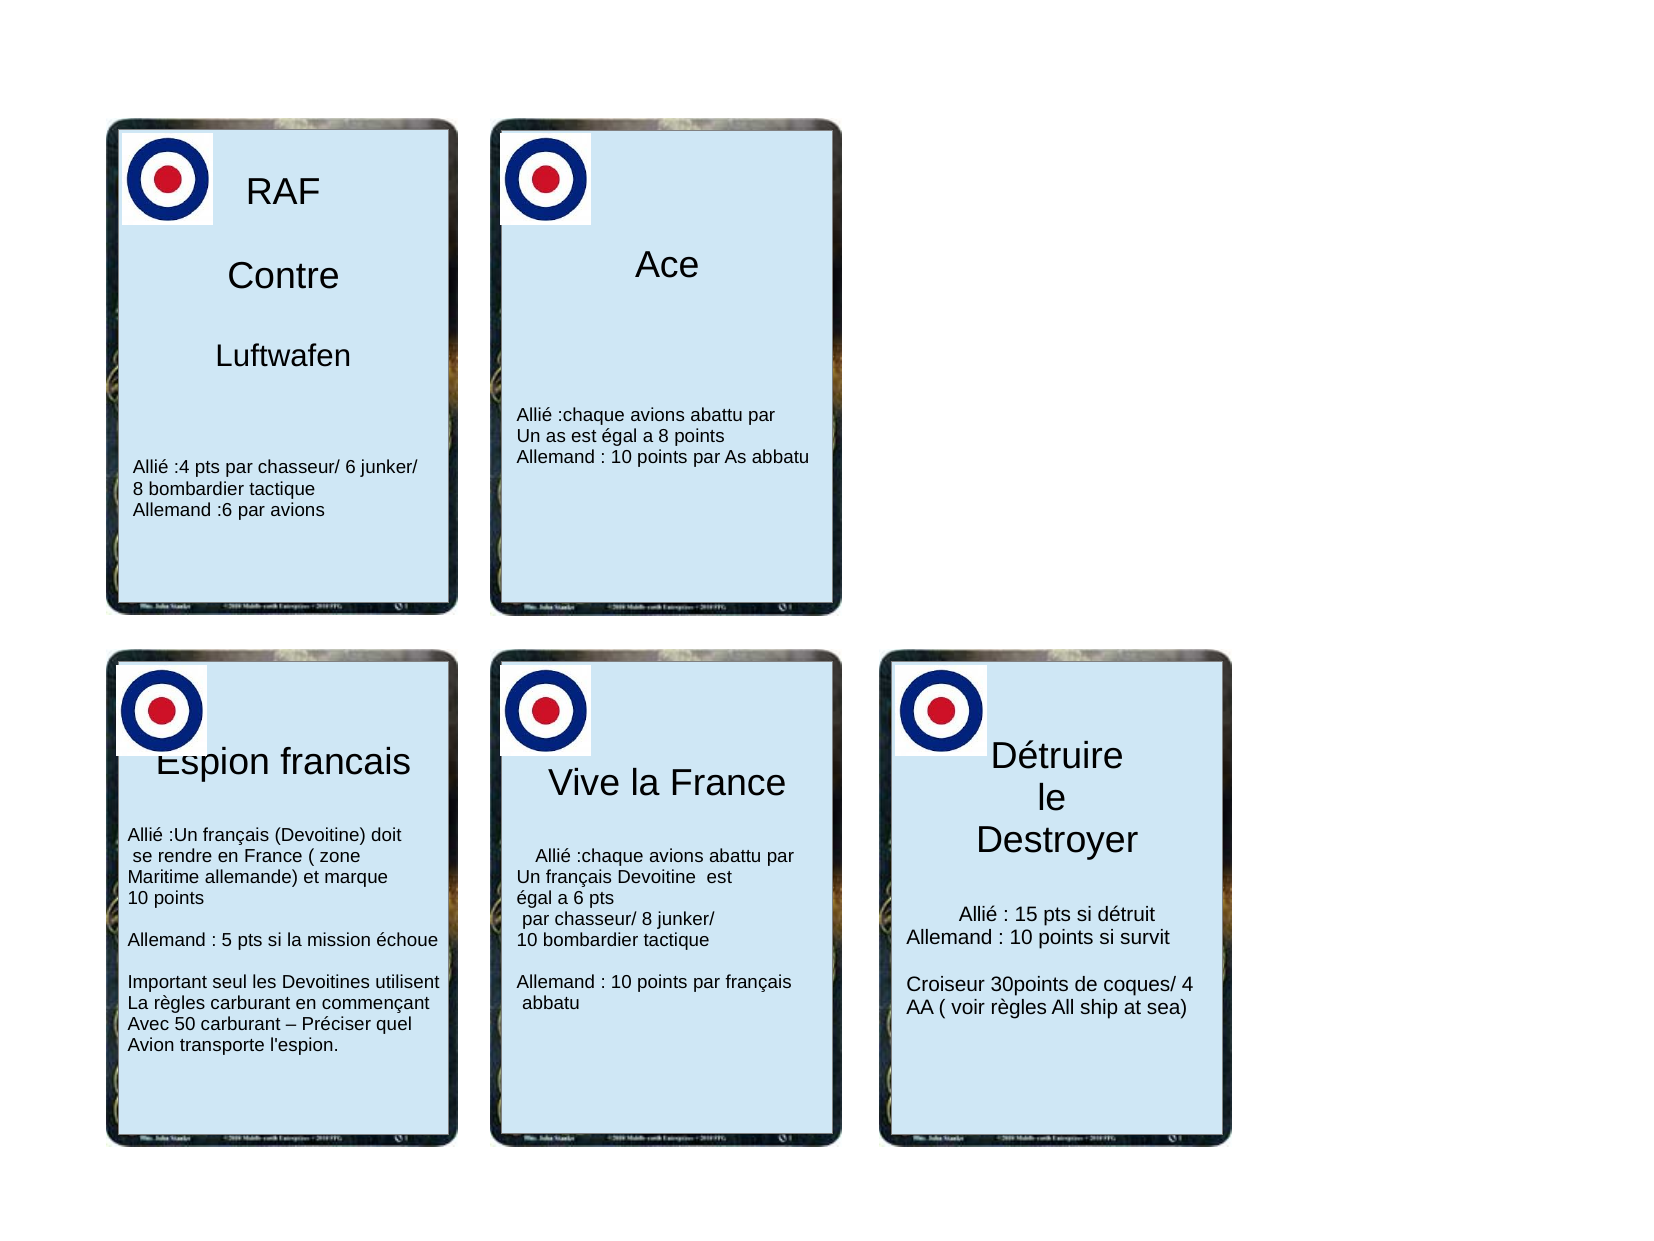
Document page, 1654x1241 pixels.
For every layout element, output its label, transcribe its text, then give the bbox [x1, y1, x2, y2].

text_box Détruire le Destroyer Allié : 15 pts si détruit Allemand : 10 points si survit Croiseur 30points de coques/ 4 AA ( voir règles All ship at sea) [891, 661, 1223, 1135]
picture [106, 118, 458, 616]
picture [106, 649, 458, 1147]
text_box Vive la France Allié :chaque avions abattu par Un français Devoitine est égal a 6 pts par chasseur/ 8 junker/ 10 bombardier tactique Allemand : 10 points par français abbatu [501, 661, 833, 1134]
text_box RAF Contre Luftwafen Allié :4 pts par chasseur/ 6 junker/ 8 bombardier tactique Allemand :6 par avions [118, 129, 449, 603]
text_box Espion francais Allié :Un français (Devoitine) doit se rendre en France ( zone Maritime allemande) et marque 10 points Allemand : 5 pts si la mission échoue Important seul les Devoitines utilisent La règles carburant en commençant Avec 50 carburant – Préciser quel Avion transporte l'espion. [118, 661, 449, 1135]
picture [490, 118, 842, 616]
picture [490, 649, 842, 1147]
picture [879, 649, 1232, 1147]
text_box Ace Allié :chaque avions abattu par Un as est égal a 8 points Allemand : 10 points par As abbatu [501, 130, 833, 603]
